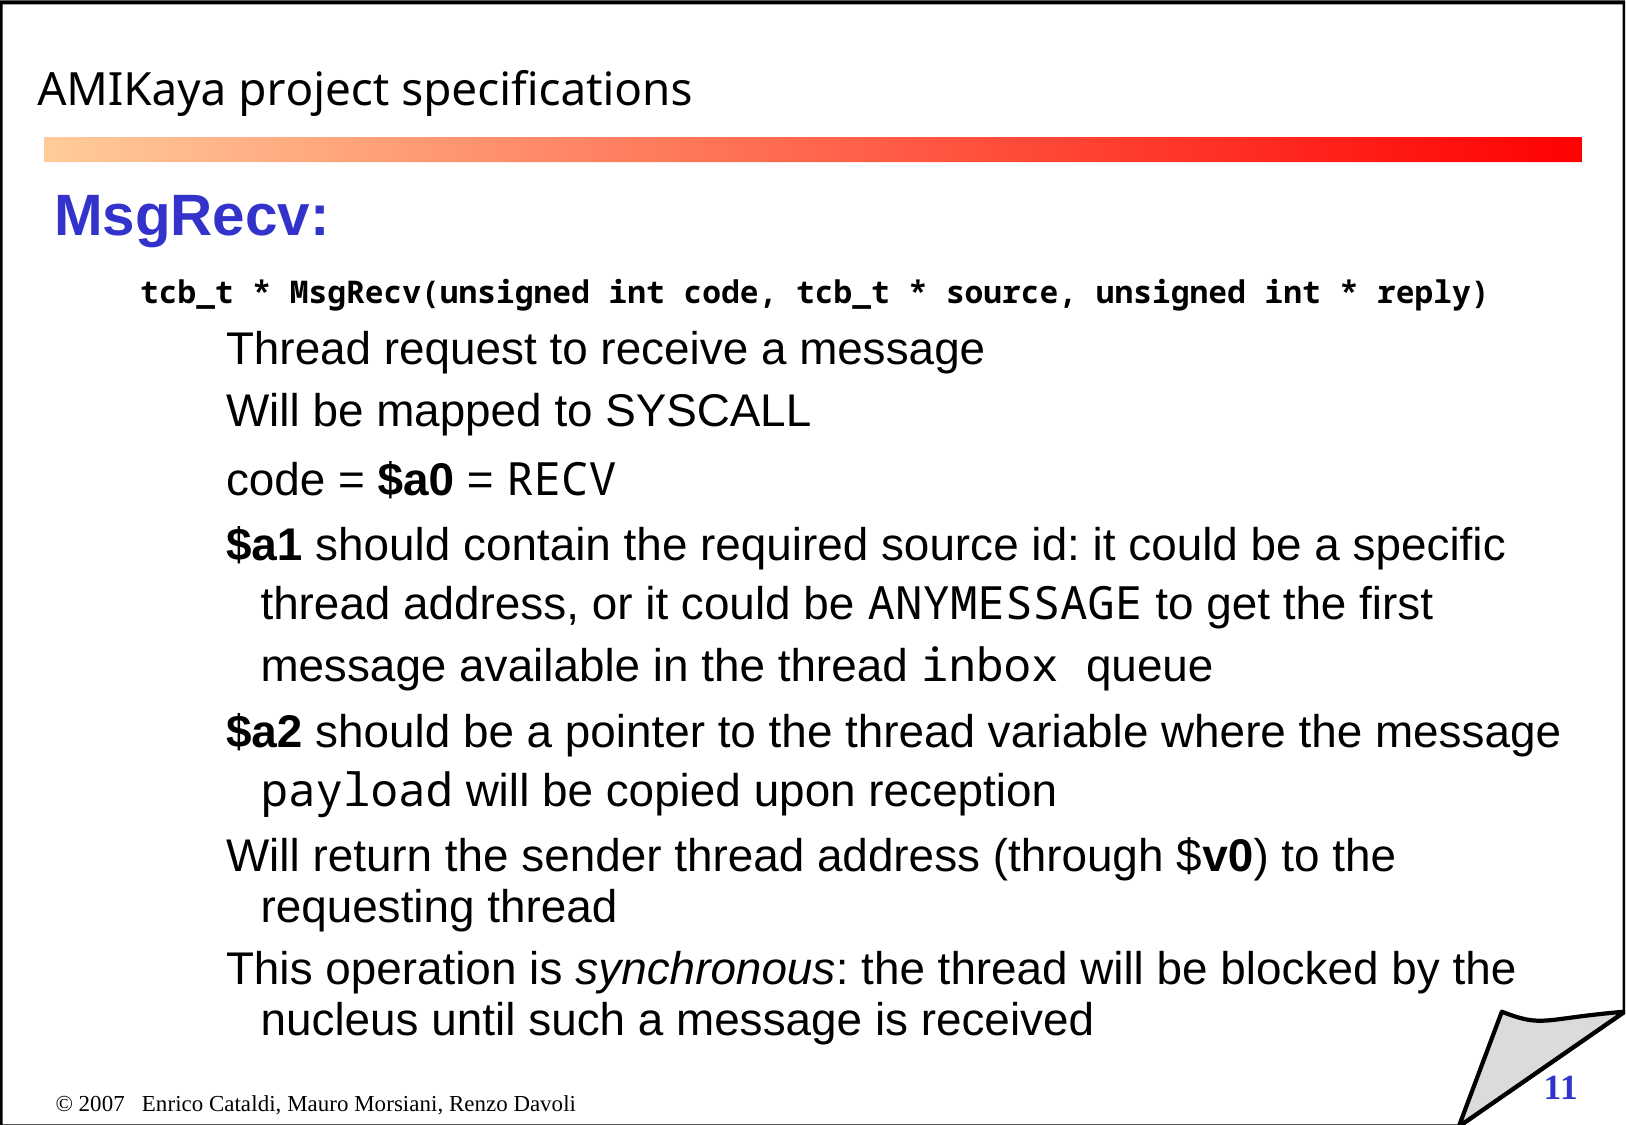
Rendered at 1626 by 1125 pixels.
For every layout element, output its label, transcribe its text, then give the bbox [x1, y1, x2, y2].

list MsgRecv: tcb_t * MsgRecv(unsigned int code, tcb_t * source, unsigned int * reply) Thread request to receive a message Will be mapped to SYSCALL code = $a0 = RECV $a1 should contain the required source id: it could be a specific thread address, or it could be ANYMESSAGE to get the first message available in the thread inbox queue $a2 should be a pointer to the thread variable where the message payload will be copied upon reception Will return the sender thread address (through $v0) to the requesting thread This operation is synchronous: the thread will be blocked by the nucleus until such a message is received [54, 187, 1571, 1110]
title AMIKaya project specifications [37, 44, 1587, 131]
